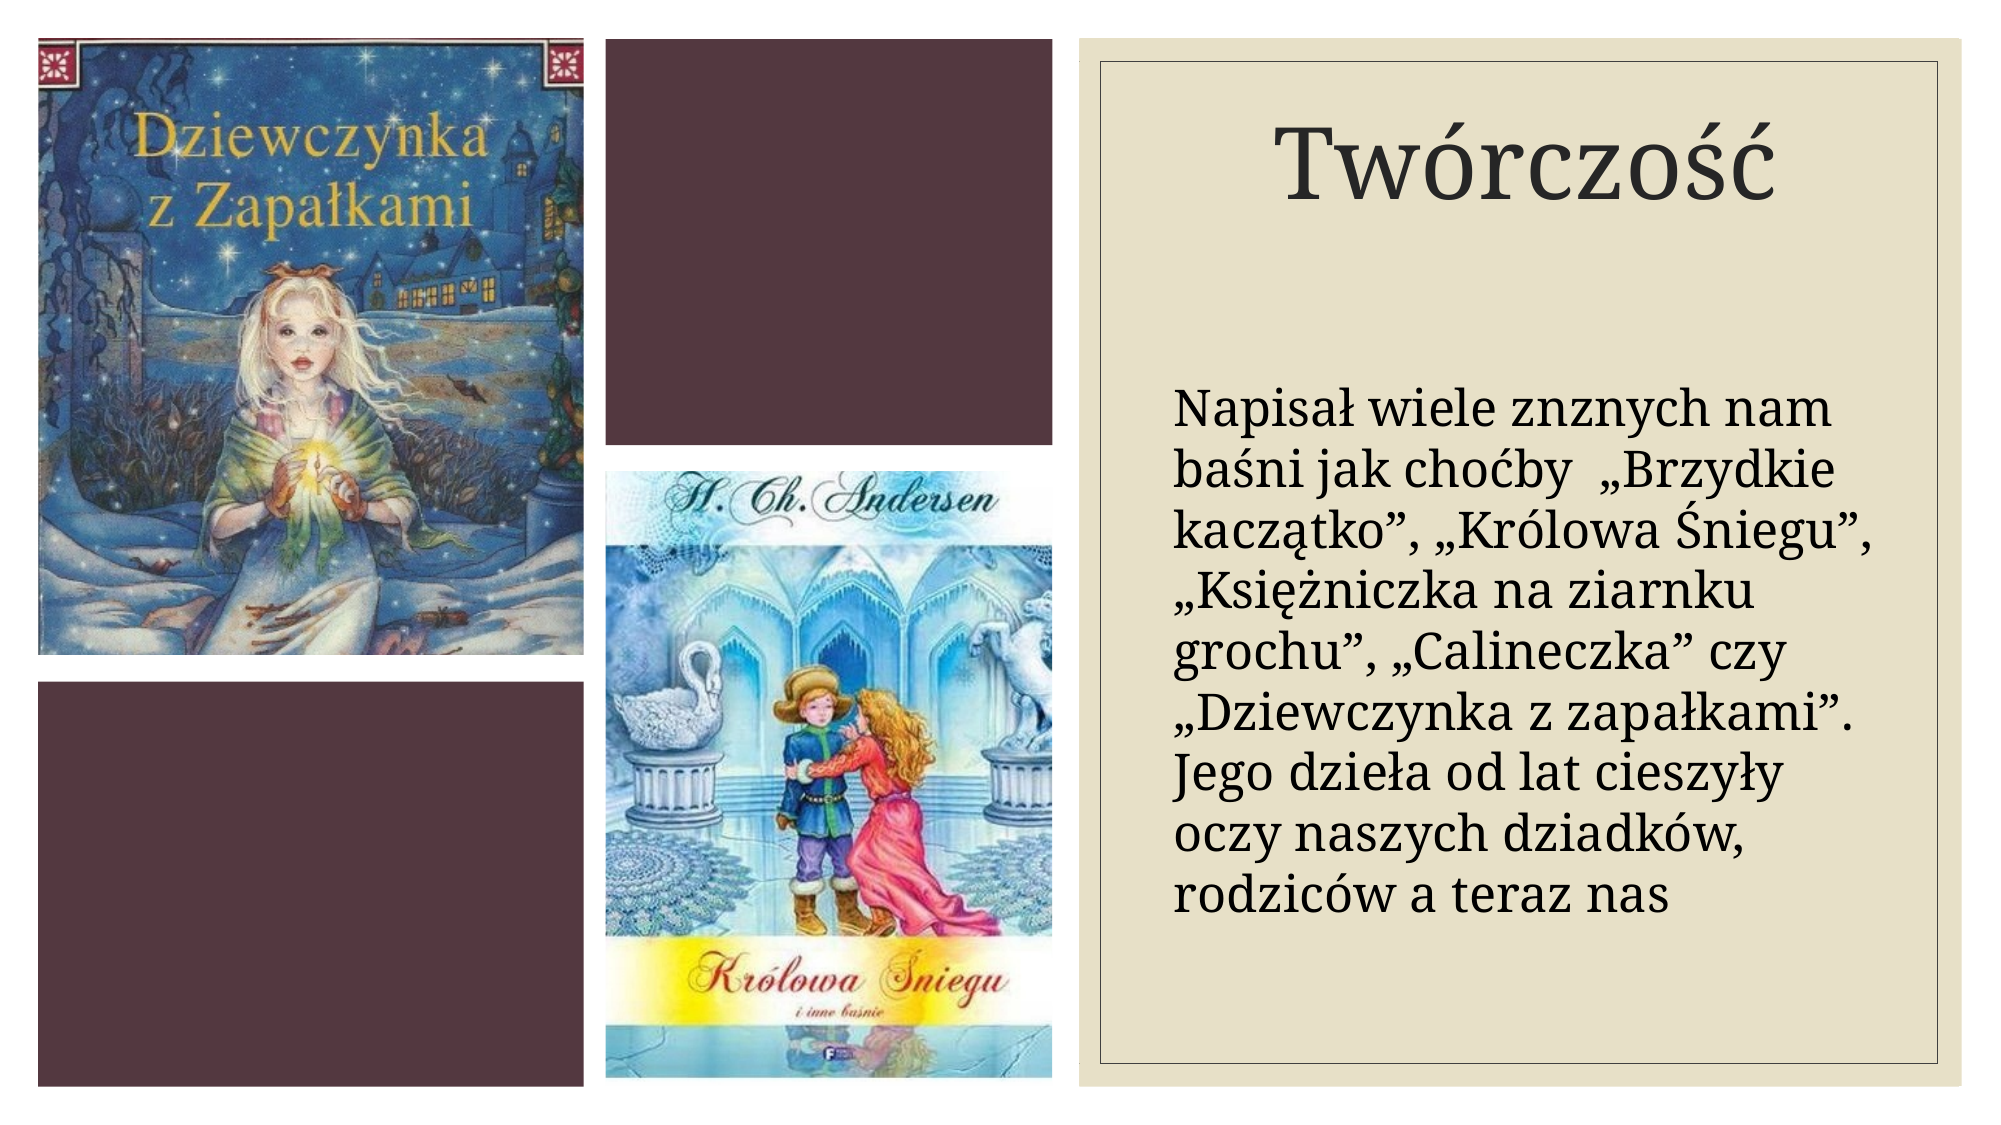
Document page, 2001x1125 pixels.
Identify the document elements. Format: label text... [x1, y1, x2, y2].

list Napisał wiele znznych nam baśni jak choćby „Brzydkie kaczątko”, „Królowa Śniegu”, „Księżniczka na ziarnku grochu”, „Calineczka” czy „Dziewczynka z zapałkami”. Jego dzieła od lat cieszyły oczy naszych dziadków, rodziców a teraz nas [1158, 368, 1893, 1020]
picture [605, 471, 1053, 1087]
text_box [0, 0, 1959, 1125]
title Twórczość [1158, 105, 1893, 331]
picture [38, 38, 584, 655]
